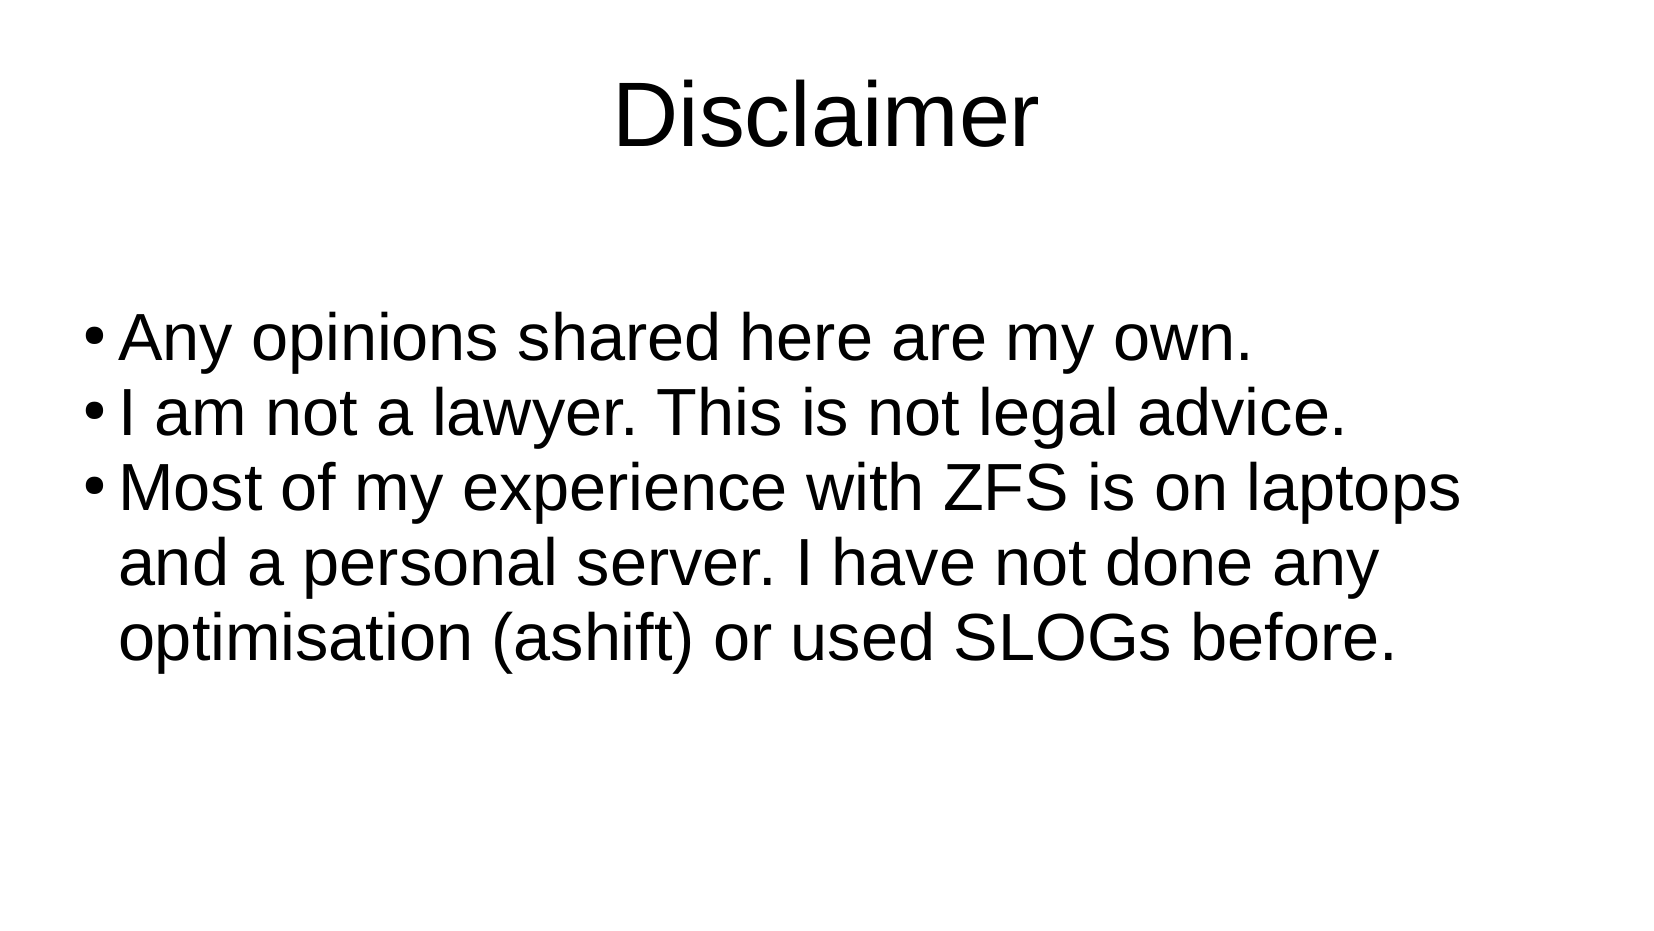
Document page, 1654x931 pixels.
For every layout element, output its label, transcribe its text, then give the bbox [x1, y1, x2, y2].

title Disclaimer [82, 37, 1571, 193]
subtitle Any opinions shared here are my own. I am not a lawyer. This is not legal advice. Most of my experience with ZFS is on laptops and a personal server. I have not done any optimisation (ashift) or used SLOGs before. [82, 217, 1571, 758]
